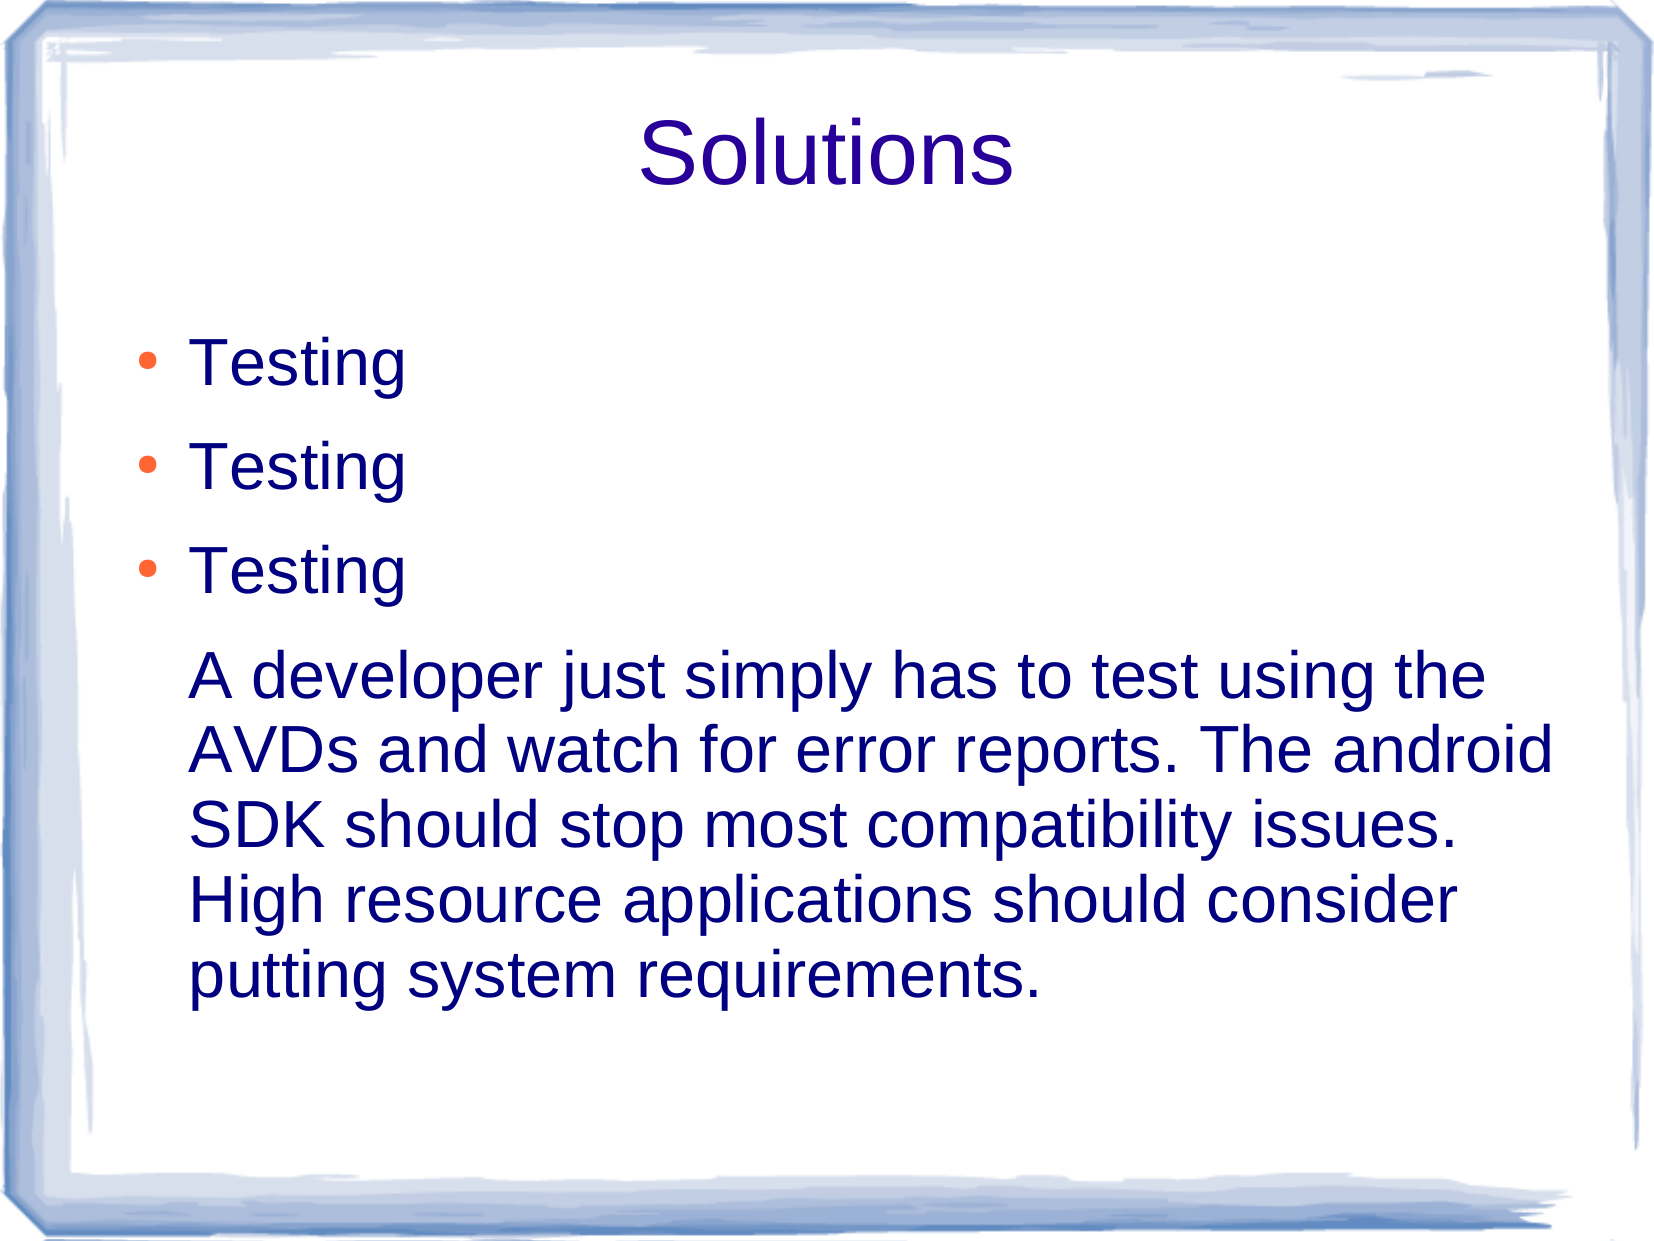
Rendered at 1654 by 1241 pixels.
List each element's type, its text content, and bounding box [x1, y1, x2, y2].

list Testing Testing Testing A developer just simply has to test using the AVDs and watch for error reports. The android SDK should stop most compatibility issues. High resource applications should consider putting system requirements. [118, 324, 1571, 1012]
picture [0, 0, 1654, 1241]
title Solutions [82, 56, 1571, 250]
